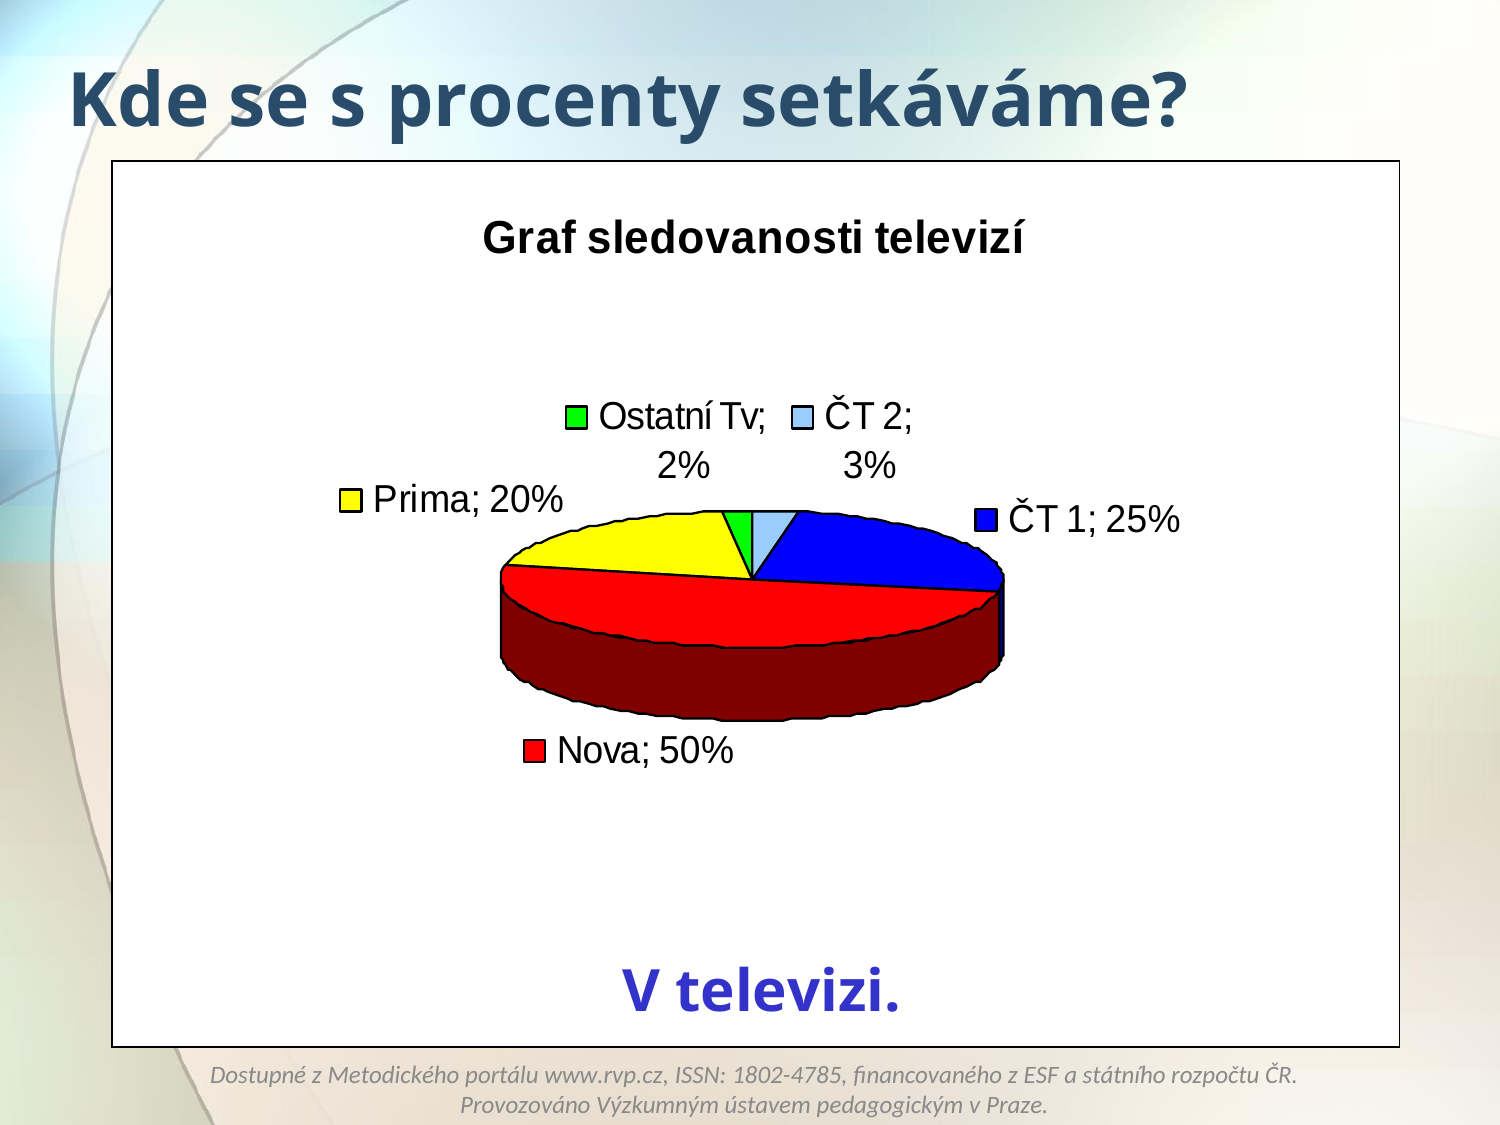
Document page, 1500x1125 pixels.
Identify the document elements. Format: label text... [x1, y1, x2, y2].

chart [123, 172, 1383, 953]
text_box V televizi. [123, 952, 1400, 1024]
text_box [112, 160, 1400, 1047]
picture [0, 0, 1500, 1125]
text_box Kde se s procenty setkáváme? [53, 54, 1400, 138]
